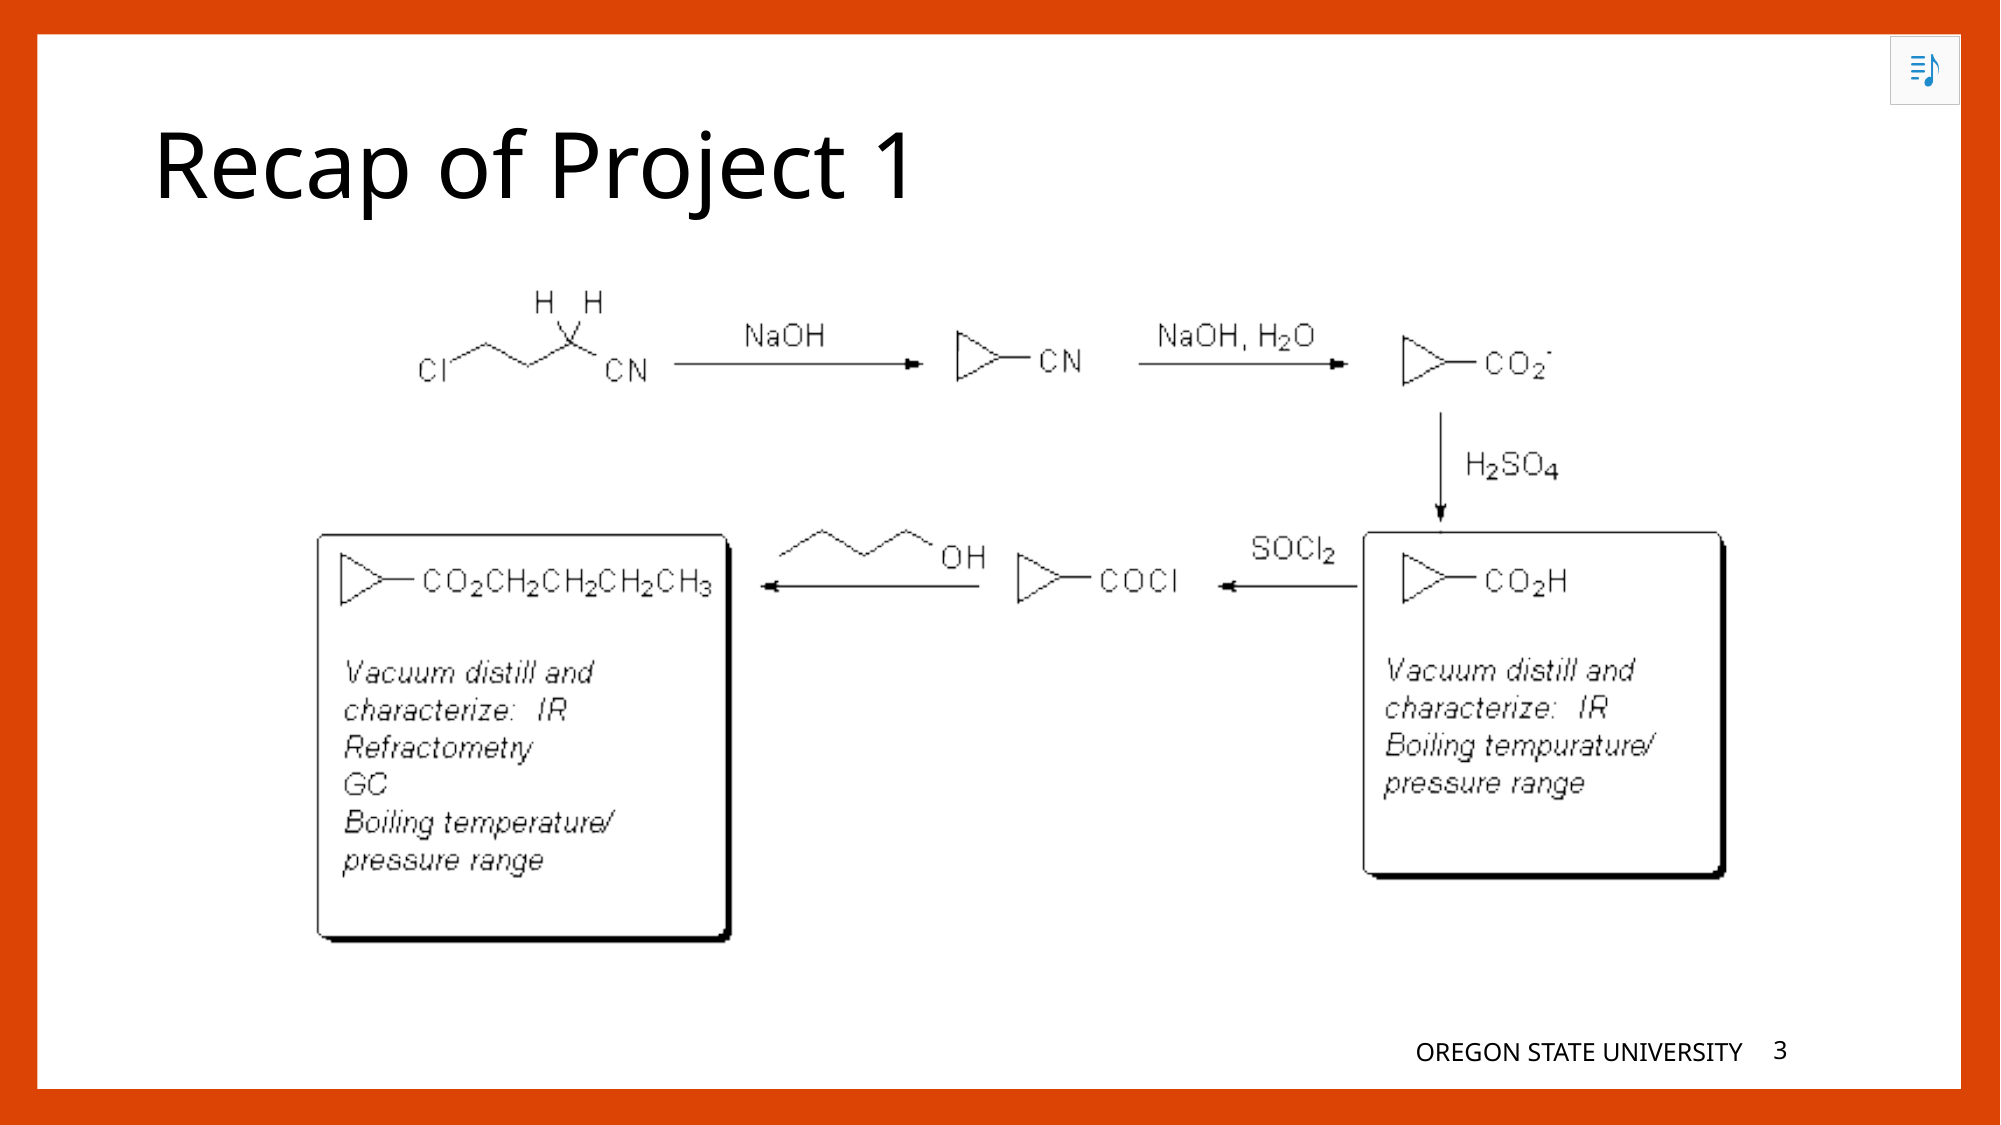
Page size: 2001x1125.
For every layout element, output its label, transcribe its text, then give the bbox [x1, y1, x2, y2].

footer OREGON STATE UNIVERSITY [662, 1021, 1758, 1082]
picture [315, 277, 1732, 948]
text_box [1890, 34, 1961, 105]
slide_number 1 [1758, 1021, 1863, 1082]
title Recap of Project 1 [137, 59, 1863, 278]
